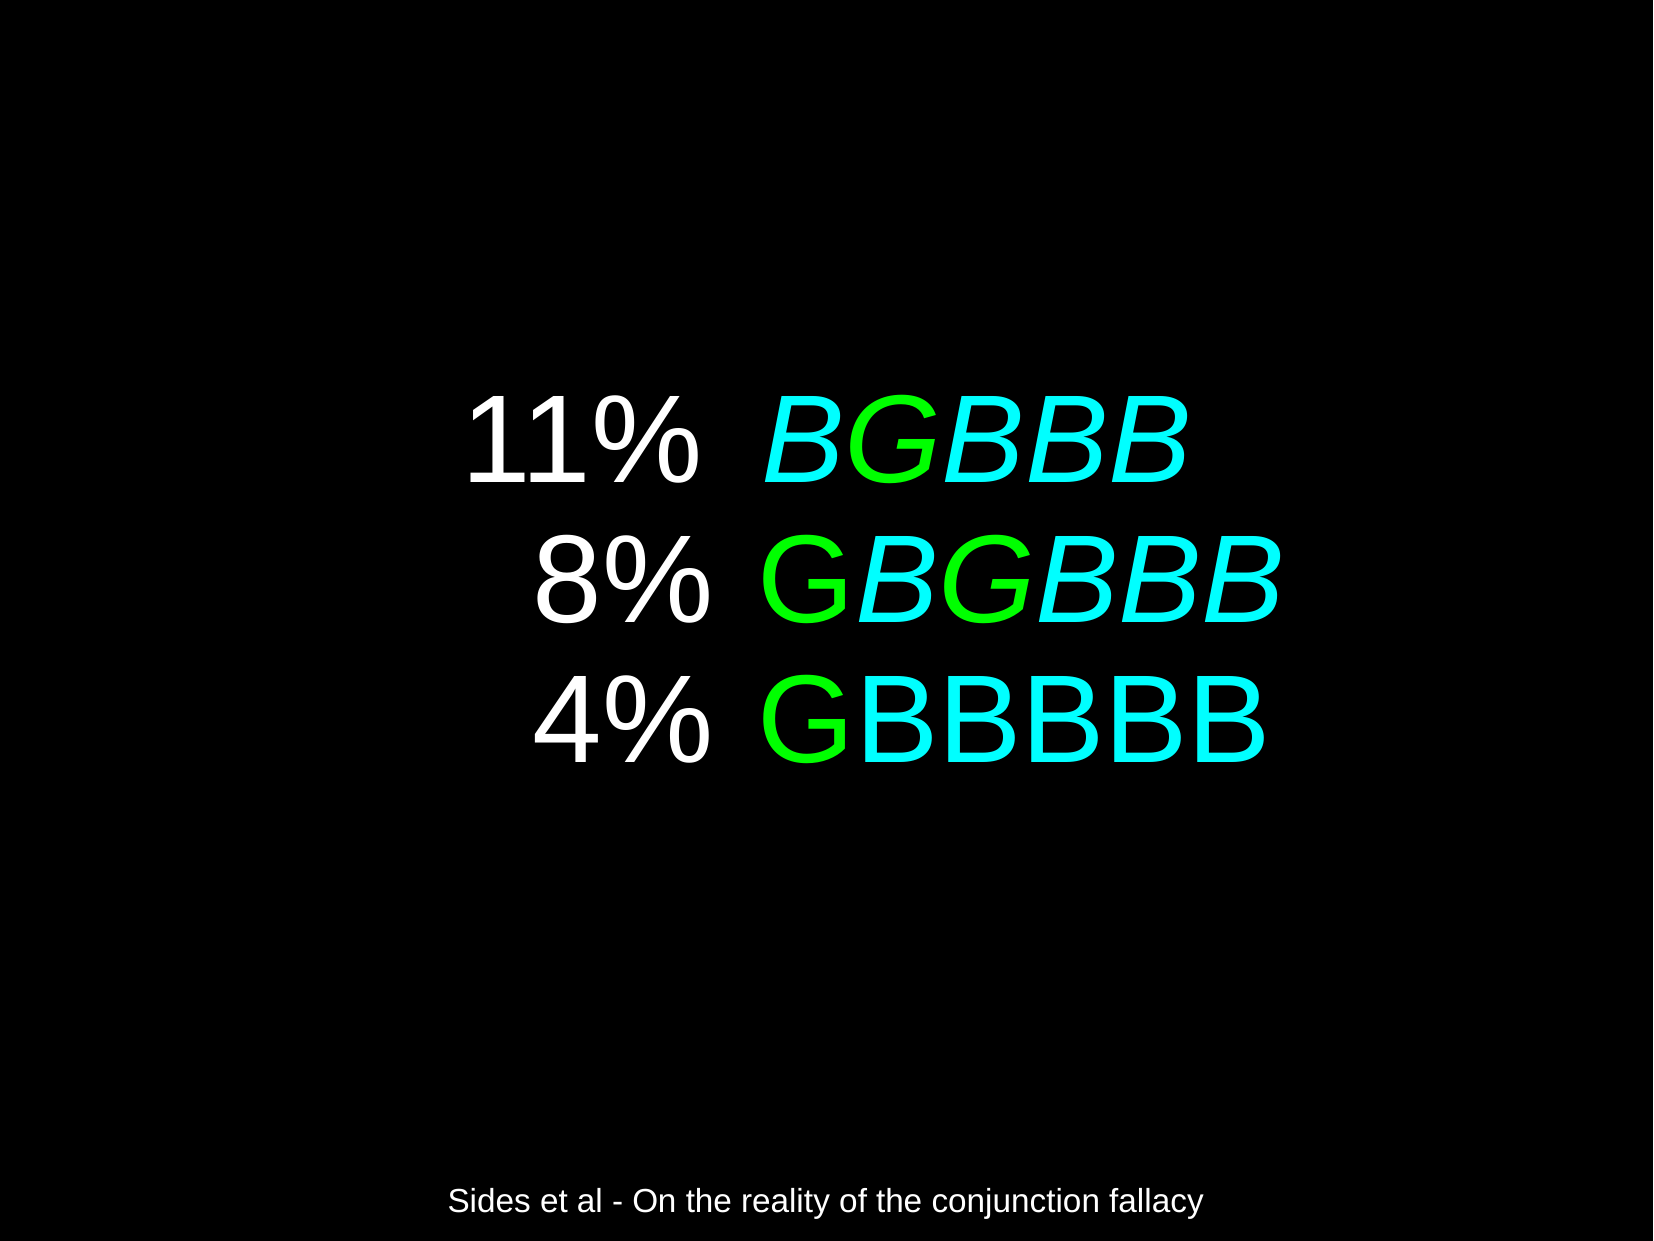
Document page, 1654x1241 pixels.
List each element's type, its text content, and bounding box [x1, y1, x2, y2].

subtitle 11% BGBBB 8% GBGBBB 4% GBBBBB [82, 56, 1571, 1102]
text_box Sides et al - On the reality of the conjunction fallacy [0, 1162, 1653, 1241]
